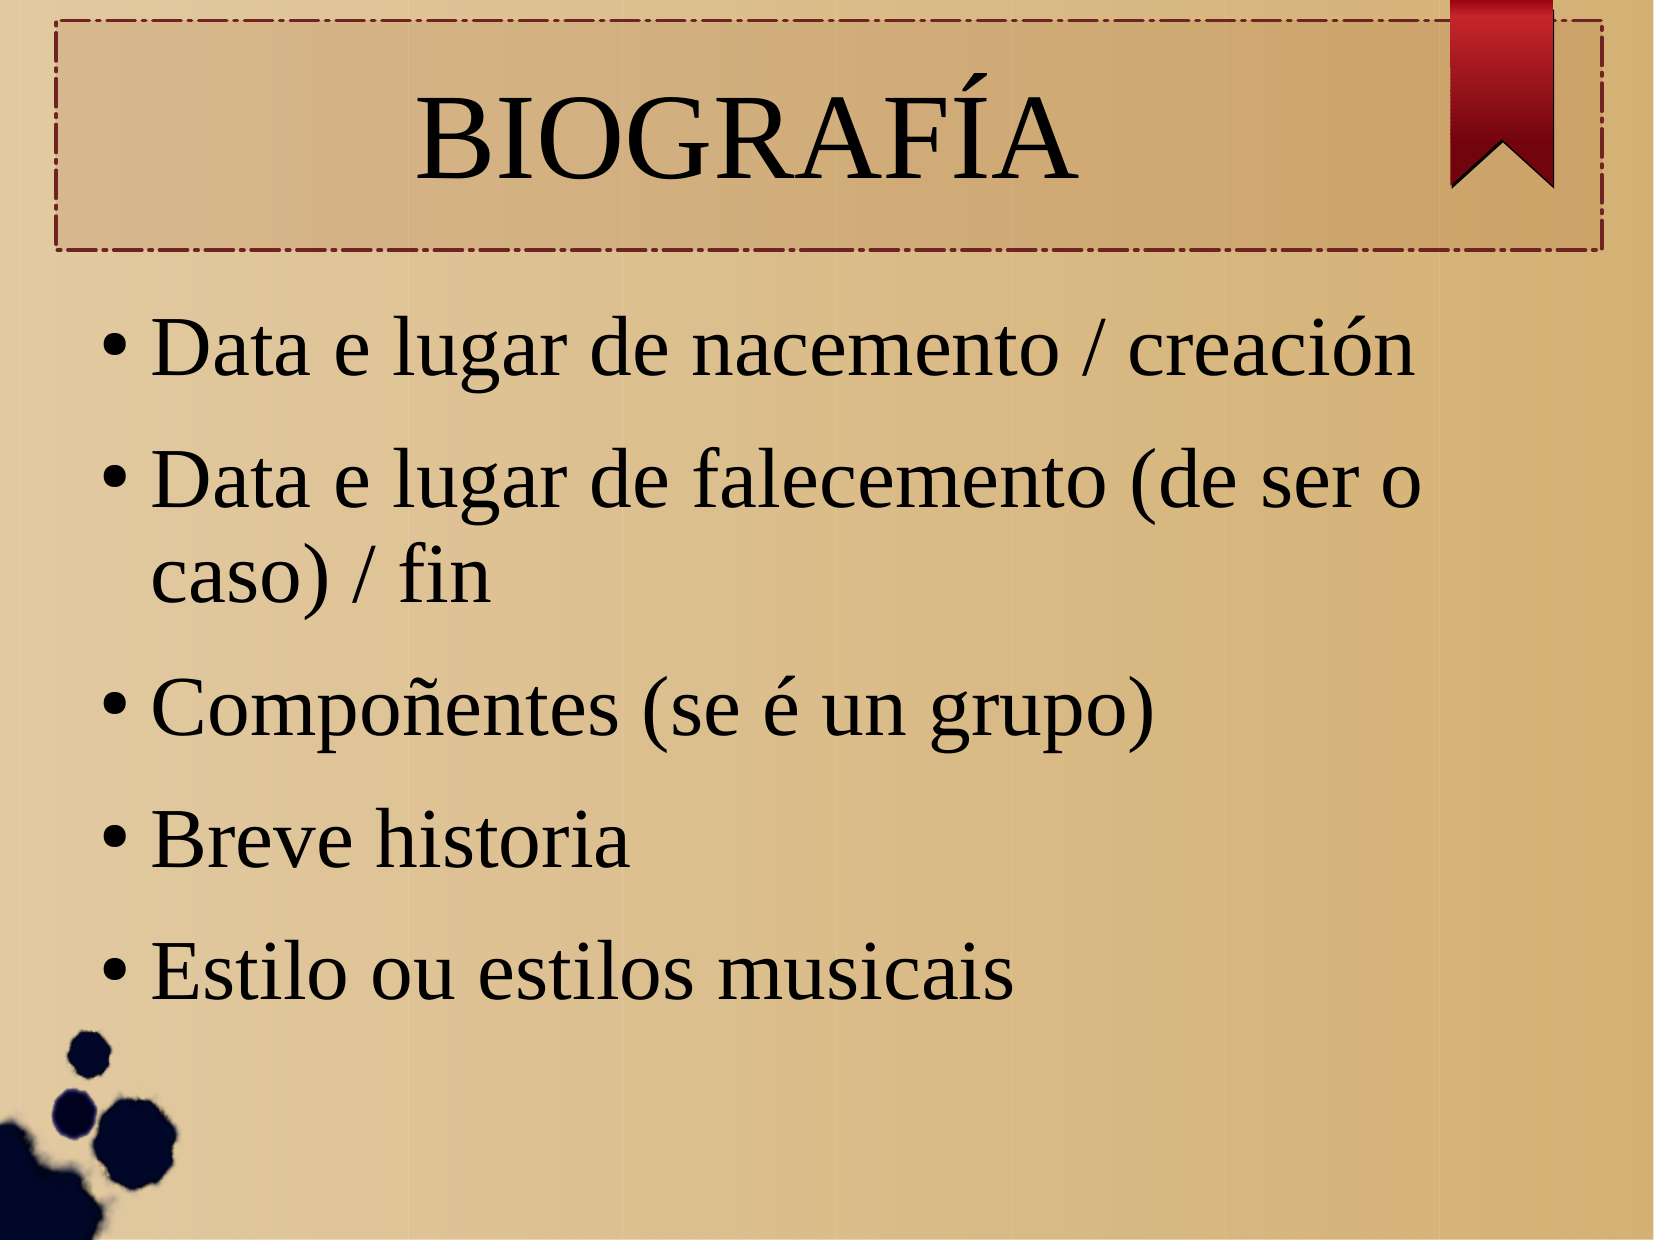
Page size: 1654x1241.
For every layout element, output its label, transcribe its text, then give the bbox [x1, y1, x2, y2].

title BIOGRAFÍA [82, 47, 1412, 229]
list Data e lugar de nacemento / creación Data e lugar de falecemento (de ser o caso) / fin Compoñentes (se é un grupo) Breve historia Estilo ou estilos musicais [82, 299, 1571, 1019]
